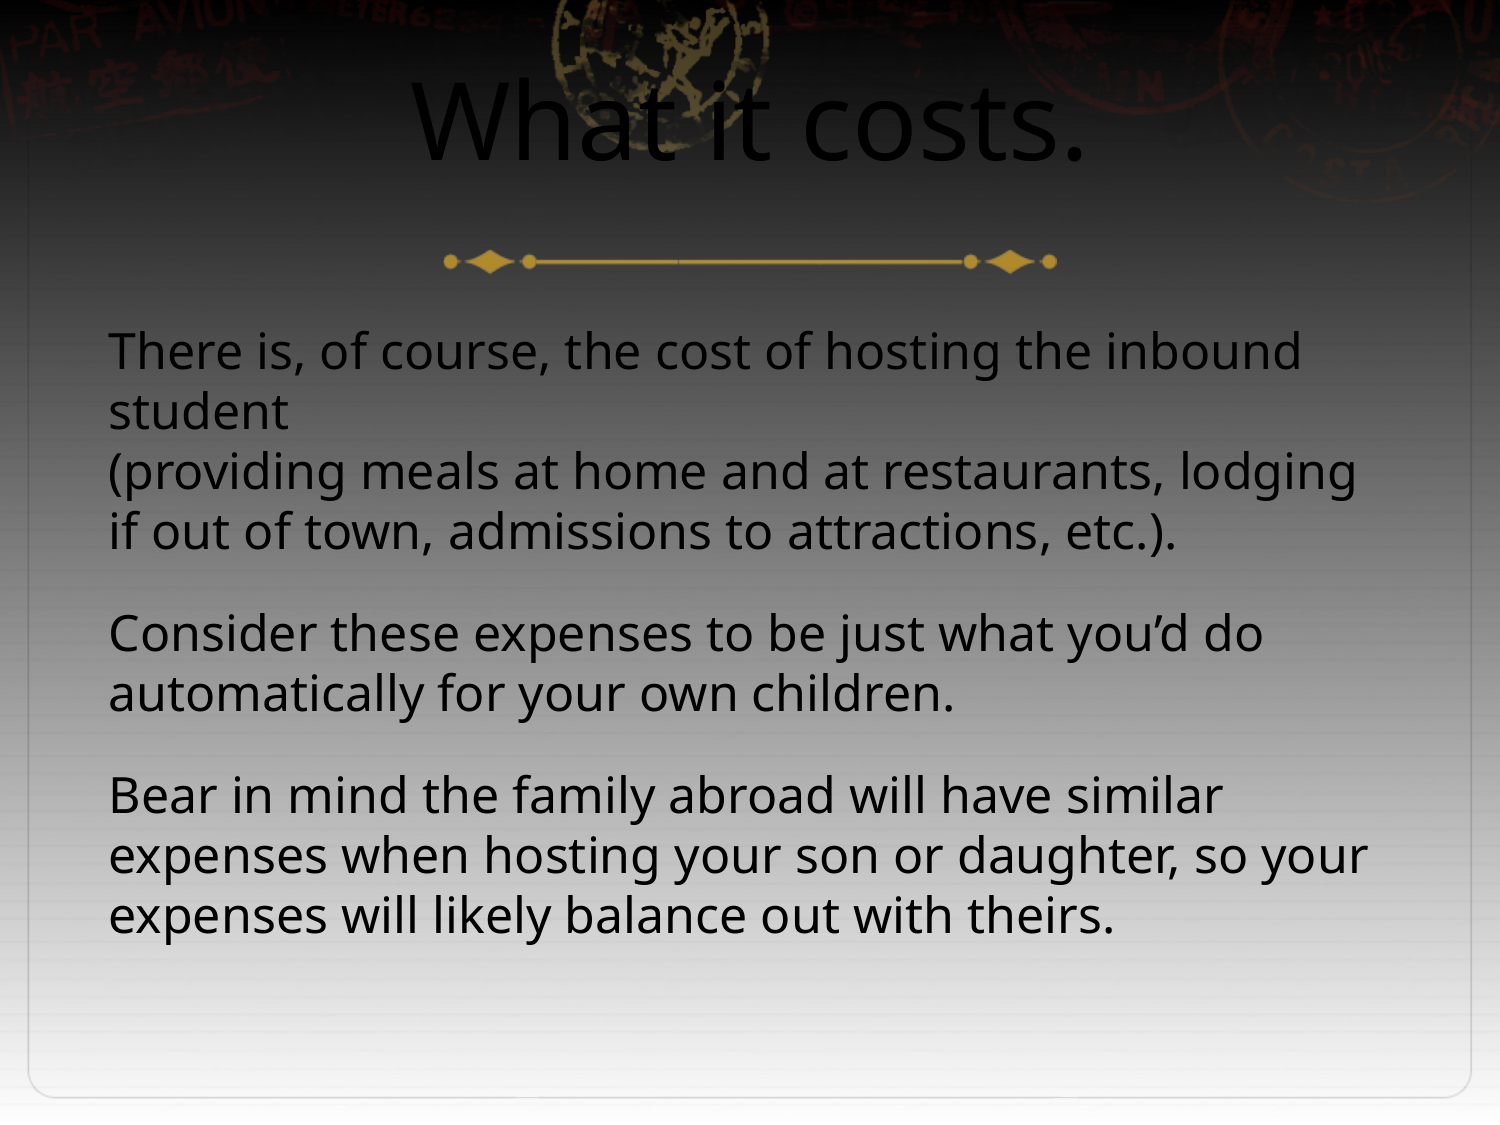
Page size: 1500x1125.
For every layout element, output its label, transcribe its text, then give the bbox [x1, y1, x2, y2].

picture [0, 0, 1500, 1125]
title What it costs. [93, 45, 1407, 233]
list There is, of course, the cost of hosting the inbound student (providing meals at home and at restaurants, lodging if out of town, admissions to attractions, etc.). Consider these expenses to be just what you’d do automatically for your own children. Bear in mind the family abroad will have similar expenses when hosting your son or daughter, so your expenses will likely balance out with theirs. [93, 312, 1407, 988]
